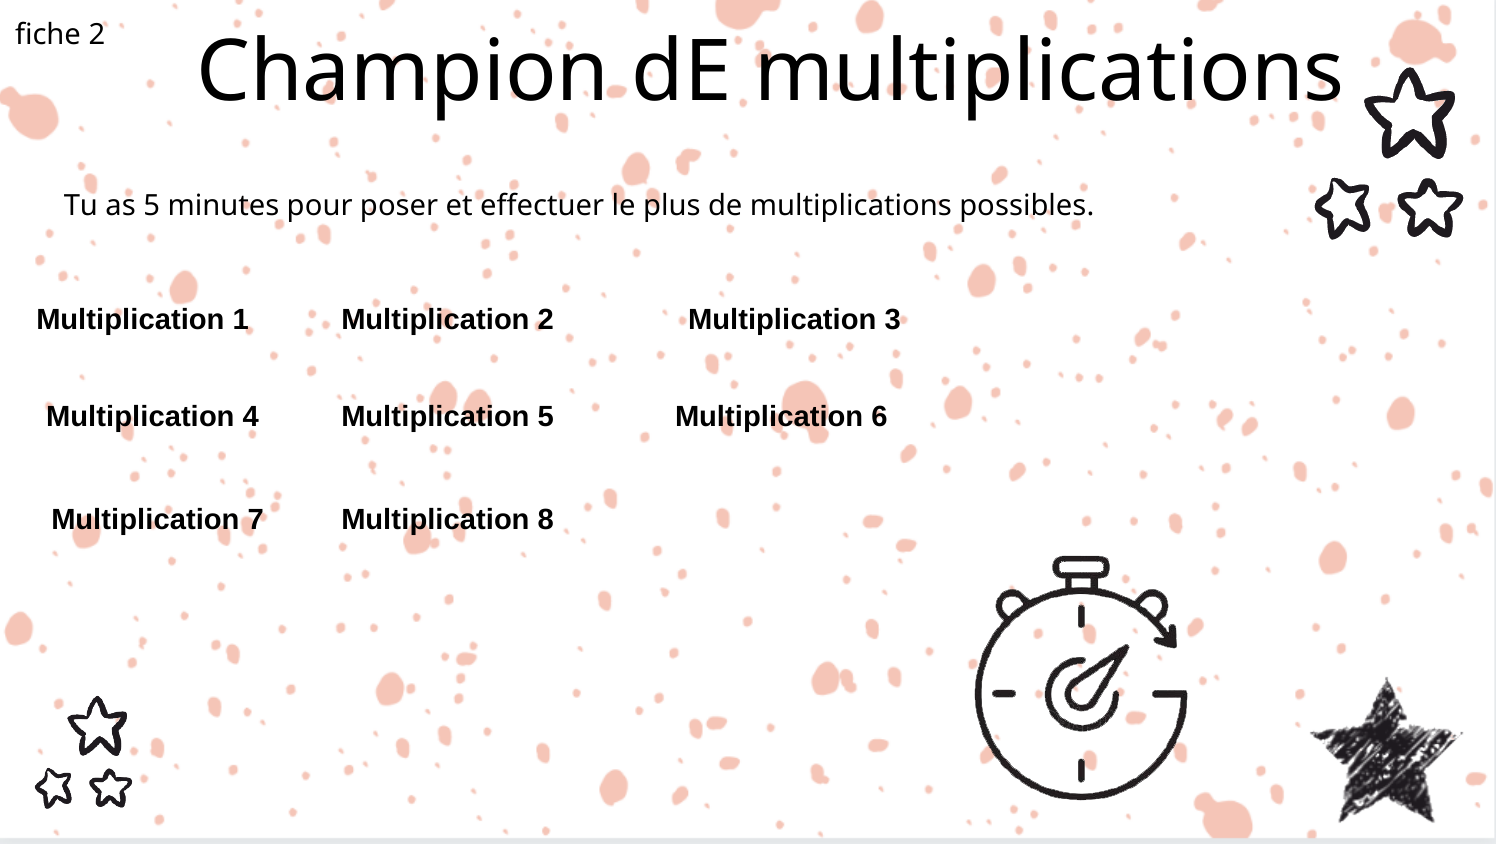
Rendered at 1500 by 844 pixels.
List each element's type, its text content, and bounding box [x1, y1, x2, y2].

text_box Champion dE multiplications [181, 0, 1417, 135]
text_box fiche 2 [0, 0, 181, 66]
text_box Multiplication 4 [31, 382, 283, 449]
text_box Multiplication 1 [21, 285, 273, 351]
text_box Multiplication 6 [660, 382, 912, 449]
text_box Multiplication 8 [326, 485, 578, 552]
text_box Multiplication 3 [673, 285, 925, 351]
picture [0, 0, 1496, 844]
text_box Multiplication 2 [326, 285, 578, 351]
text_box Multiplication 5 [326, 382, 578, 449]
text_box Multiplication 7 [36, 485, 288, 552]
text_box Tu as 5 minutes pour poser et effectuer le plus de multiplications possibles. [48, 171, 1380, 273]
